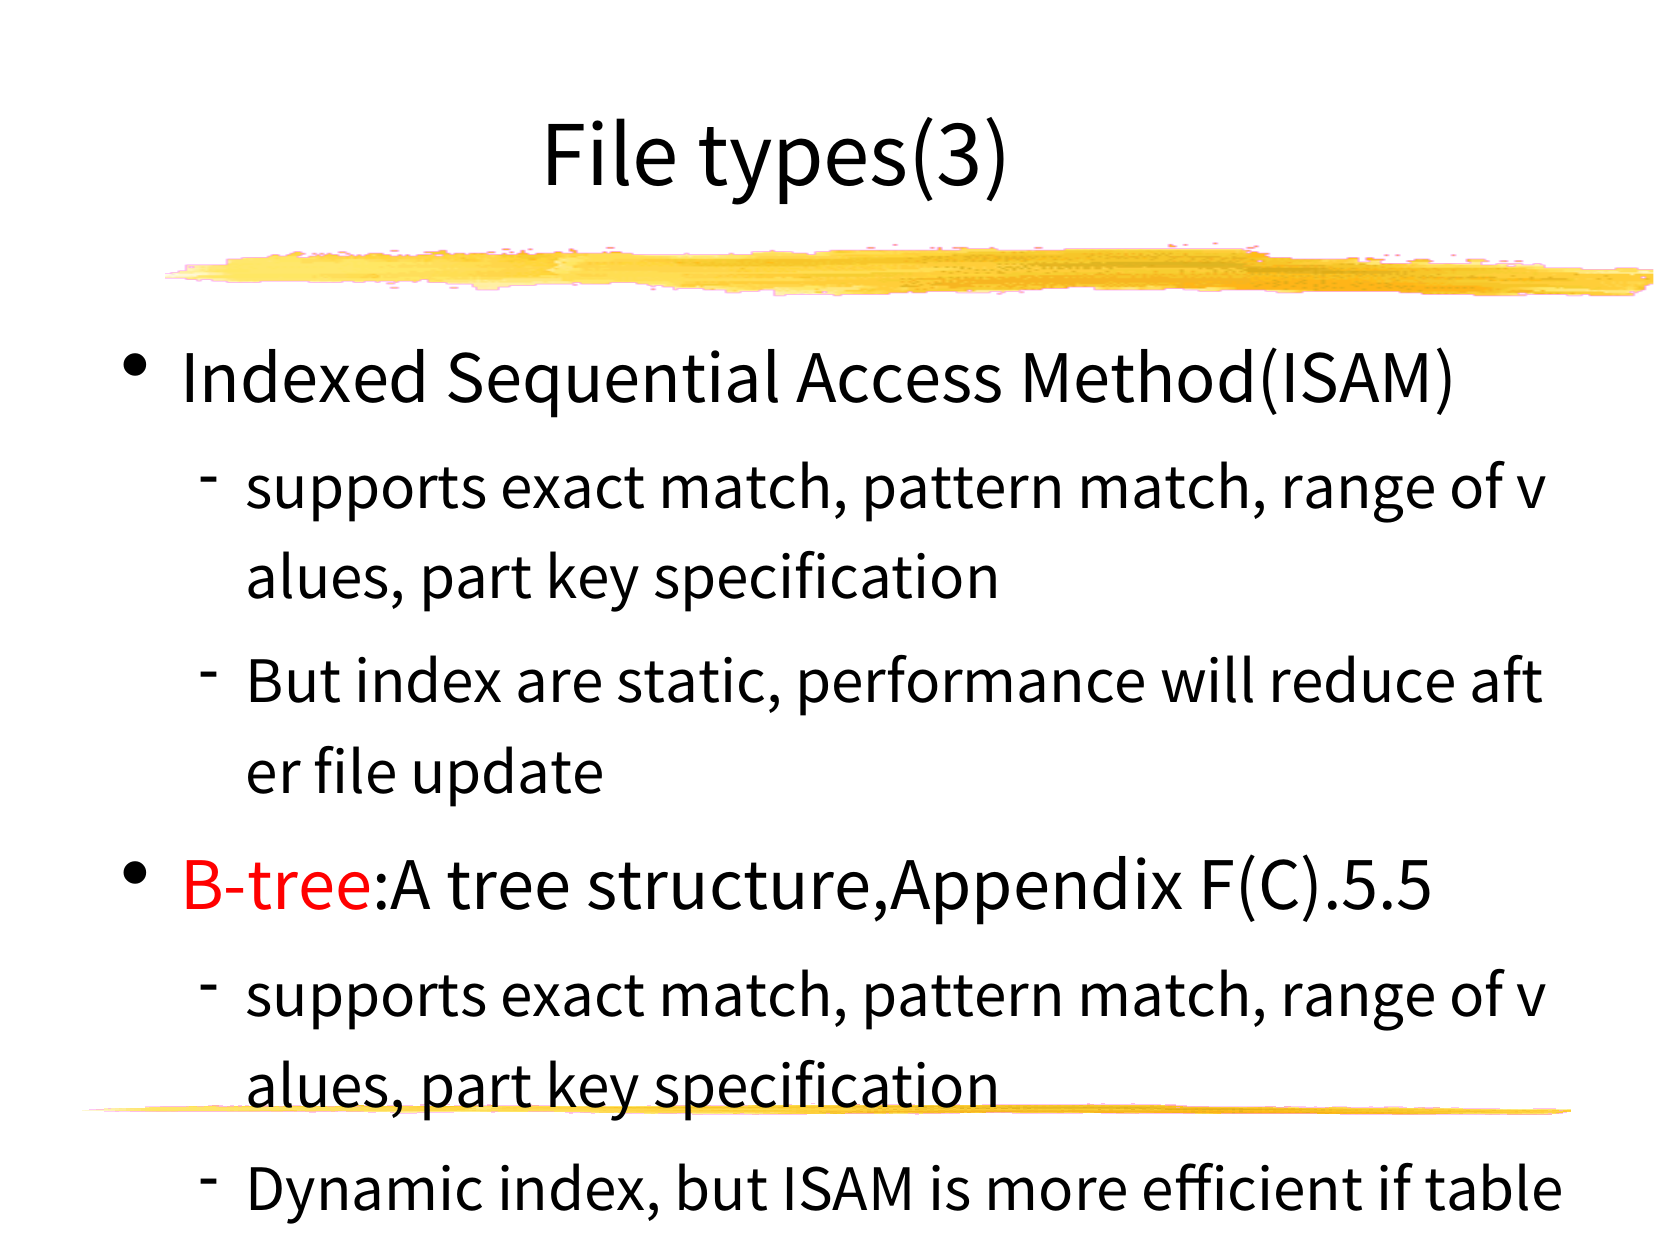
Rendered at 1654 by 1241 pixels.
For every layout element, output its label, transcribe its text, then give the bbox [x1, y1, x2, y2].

picture [82, 1102, 124, 1117]
picture [165, 237, 1654, 308]
title File types(3) [73, 39, 1479, 249]
list Indexed Sequential Access Method(ISAM) supports exact match, pattern match, range of values, part key specification But index are static, performance will reduce after file update B-tree:A tree structure,Appendix F(C).5.5 supports exact match, pattern match, range of values, part key specification Dynamic index, but ISAM is more efficient if tables are not frequently updated. Each node in the tree is actually a disk page [124, 316, 1565, 1135]
picture [1565, 1102, 1571, 1117]
